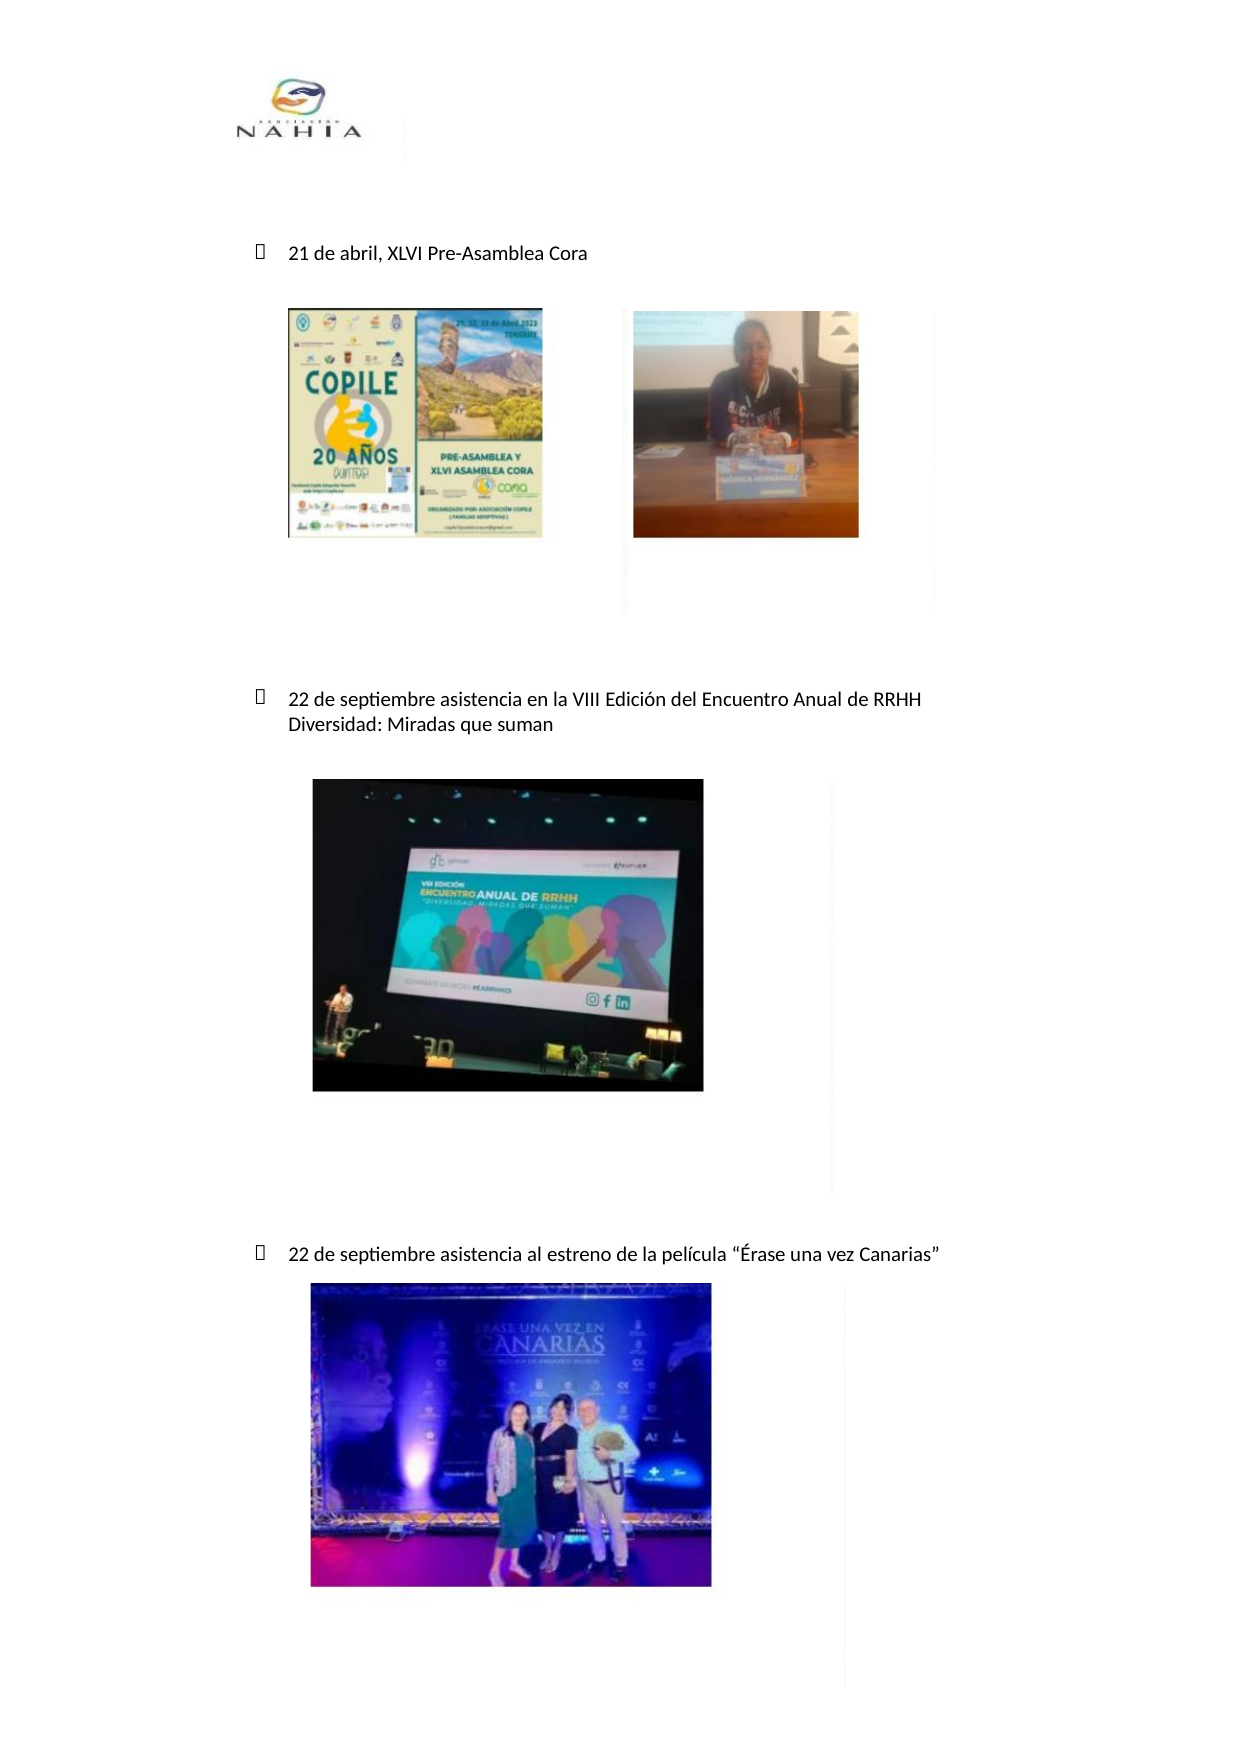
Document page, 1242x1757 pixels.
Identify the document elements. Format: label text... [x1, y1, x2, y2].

text_box [310, 1283, 846, 1688]
text_box  [254, 1239, 289, 1265]
text_box [633, 311, 935, 614]
text_box [236, 71, 407, 164]
text_box [312, 779, 834, 1195]
text_box 22 de septiembre asistencia en la VIII Edición del Encuentro Anual de RRHH Diversidad: Miradas que suman [288, 684, 950, 736]
text_box 22 de septiembre asistencia al estreno de la película “Érase una vez Canarias” [288, 1240, 968, 1266]
text_box 21 de abril, XLVI Pre-Asamblea Cora [288, 239, 616, 265]
text_box  [254, 684, 288, 710]
text_box  [254, 238, 289, 264]
text_box [288, 308, 628, 615]
